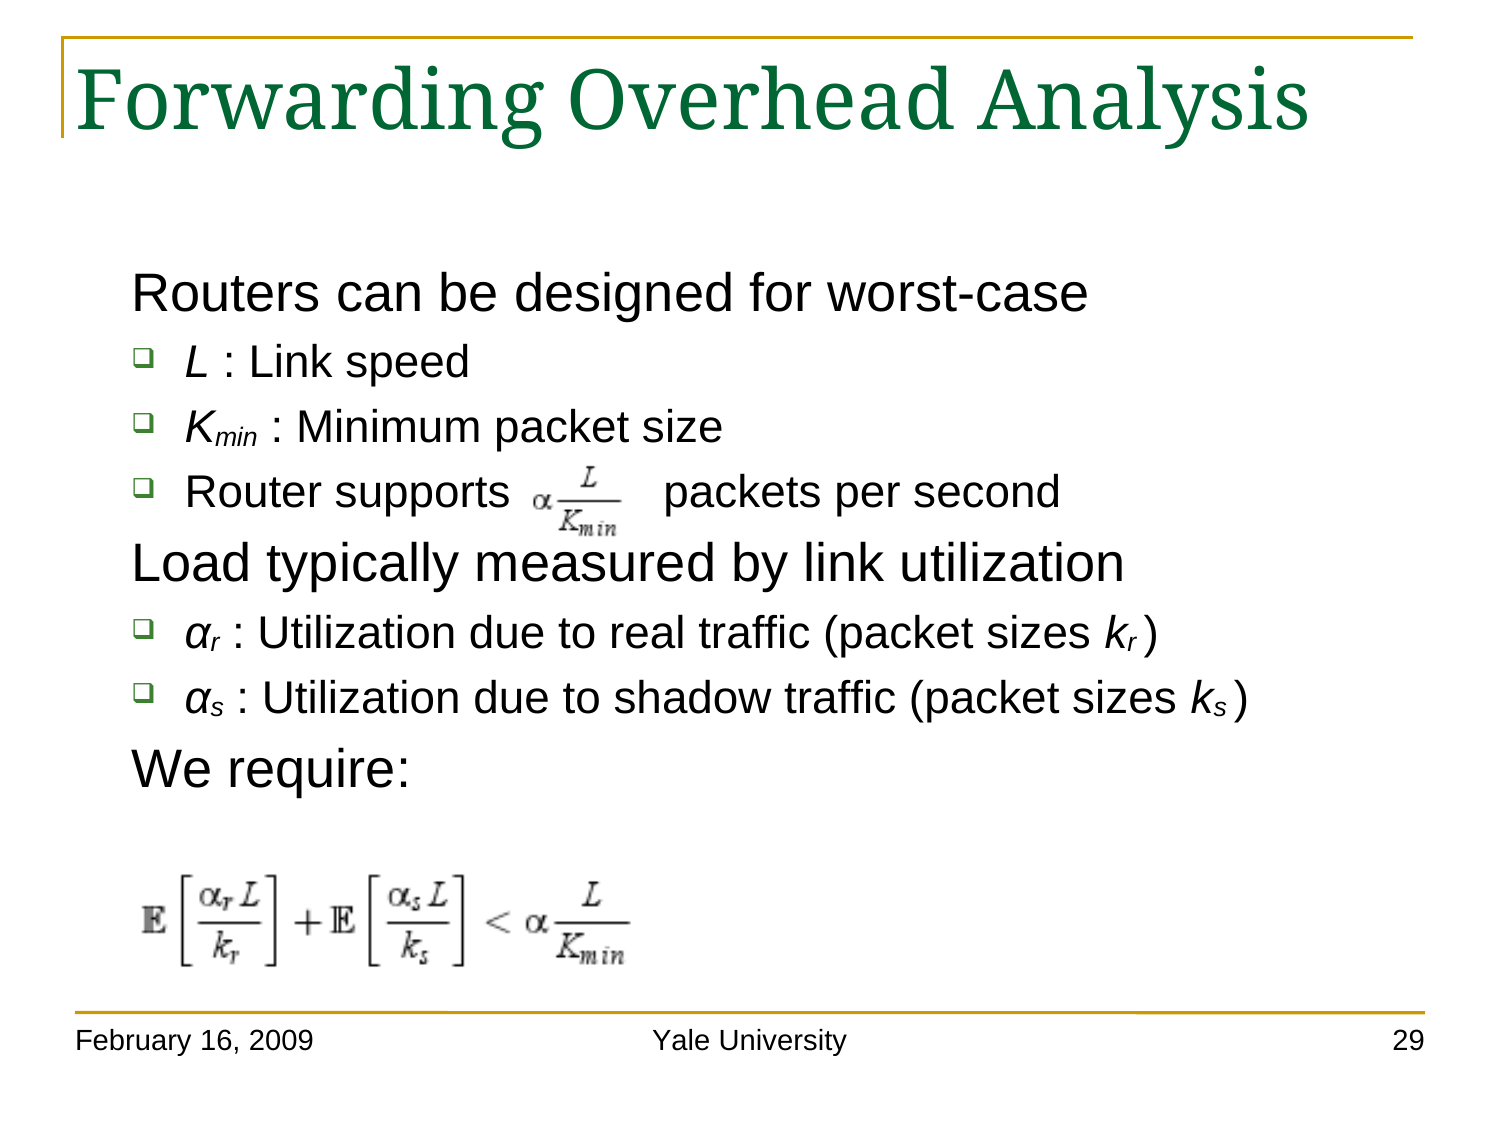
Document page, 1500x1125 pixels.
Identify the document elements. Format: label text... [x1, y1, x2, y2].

title Forwarding Overhead Analysis [75, 45, 1425, 151]
list Routers can be designed for worst-case L : Link speed Kmin : Minimum packet size Router supports packets per second Load typically measured by link utilization αr : Utilization due to real traffic (packet sizes kr ) αs : Utilization due to shadow traffic (packet sizes ks ) We require: [75, 262, 1425, 991]
picture [530, 461, 626, 542]
picture [131, 871, 638, 976]
